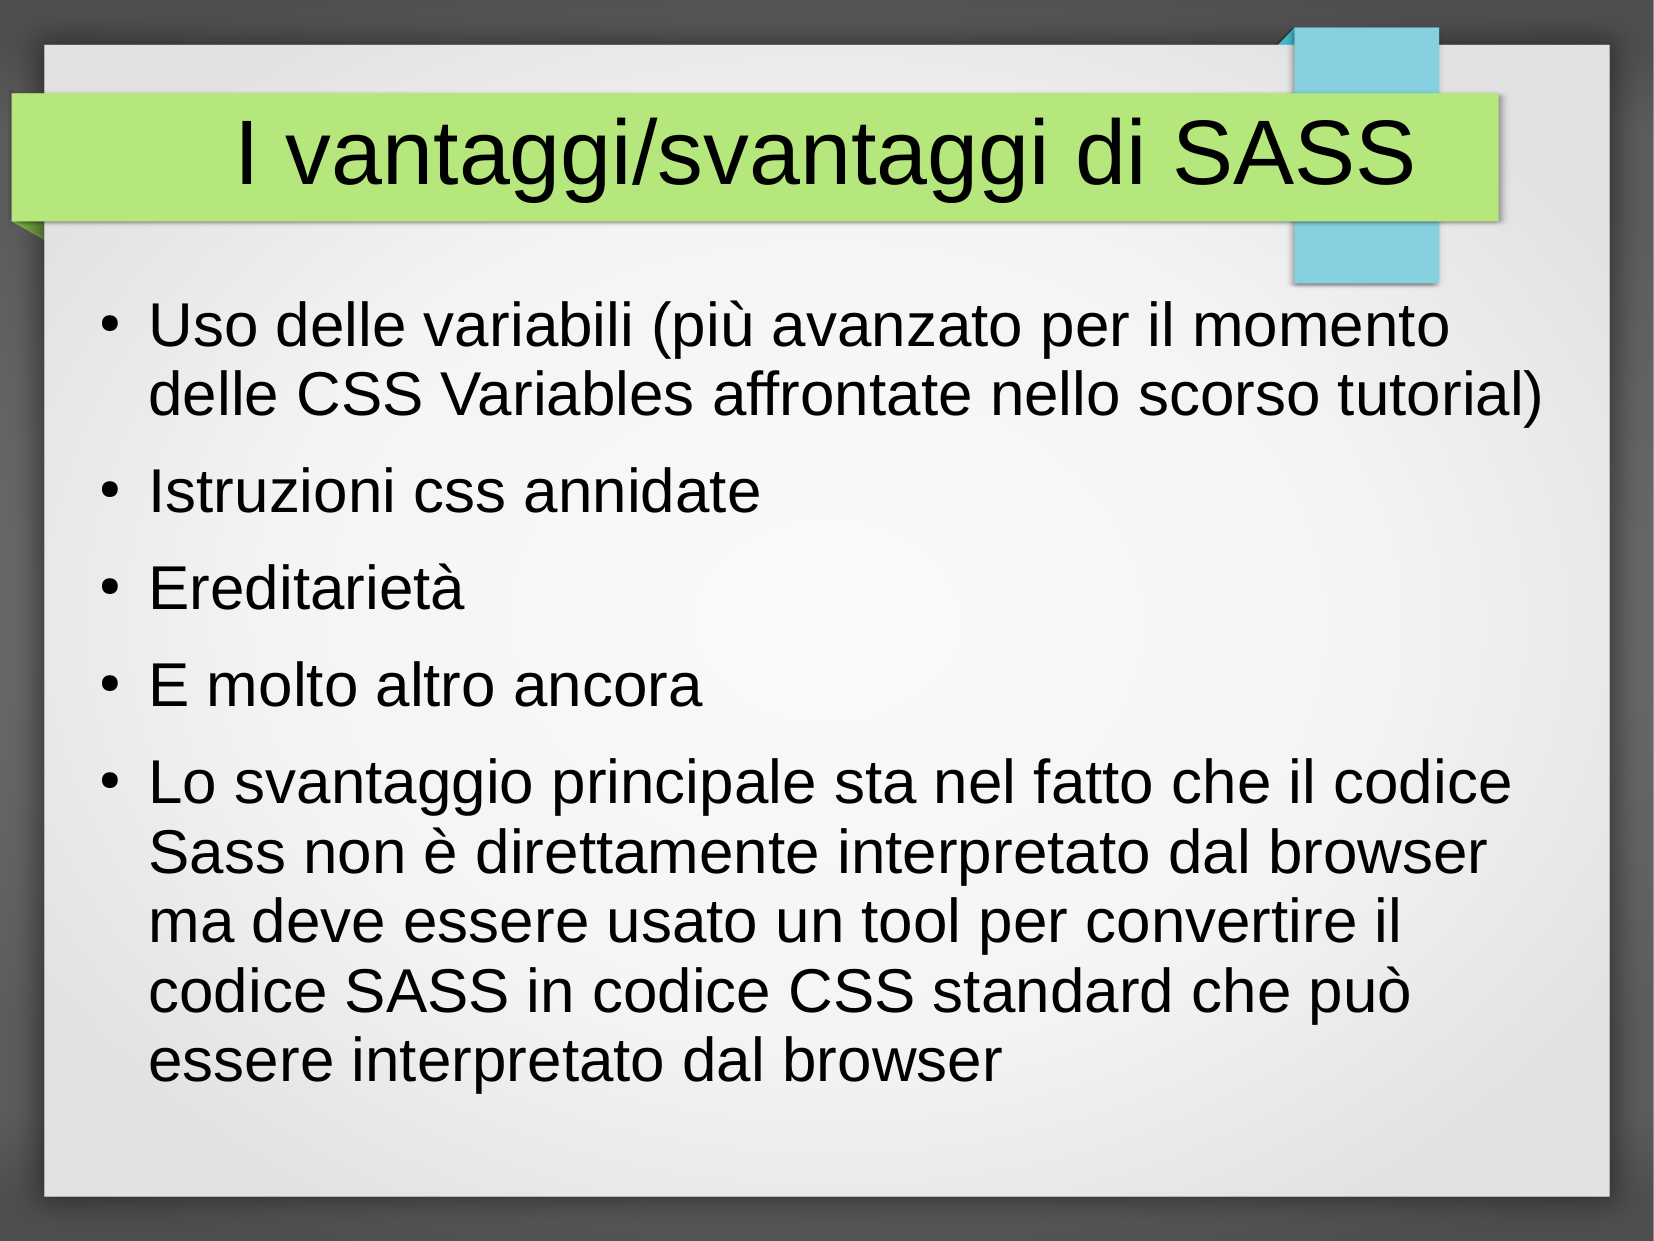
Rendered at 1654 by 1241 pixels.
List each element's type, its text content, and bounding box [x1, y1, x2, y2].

picture [0, 0, 1654, 1241]
title I vantaggi/svantaggi di SASS [82, 49, 1571, 257]
list Uso delle variabili (più avanzato per il momento delle CSS Variables affrontate nello scorso tutorial) Istruzioni css annidate Ereditarietà E molto altro ancora Lo svantaggio principale sta nel fatto che il codice Sass non è direttamente interpretato dal browser ma deve essere usato un tool per convertire il codice SASS in codice CSS standard che può essere interpretato dal browser [82, 290, 1571, 1146]
